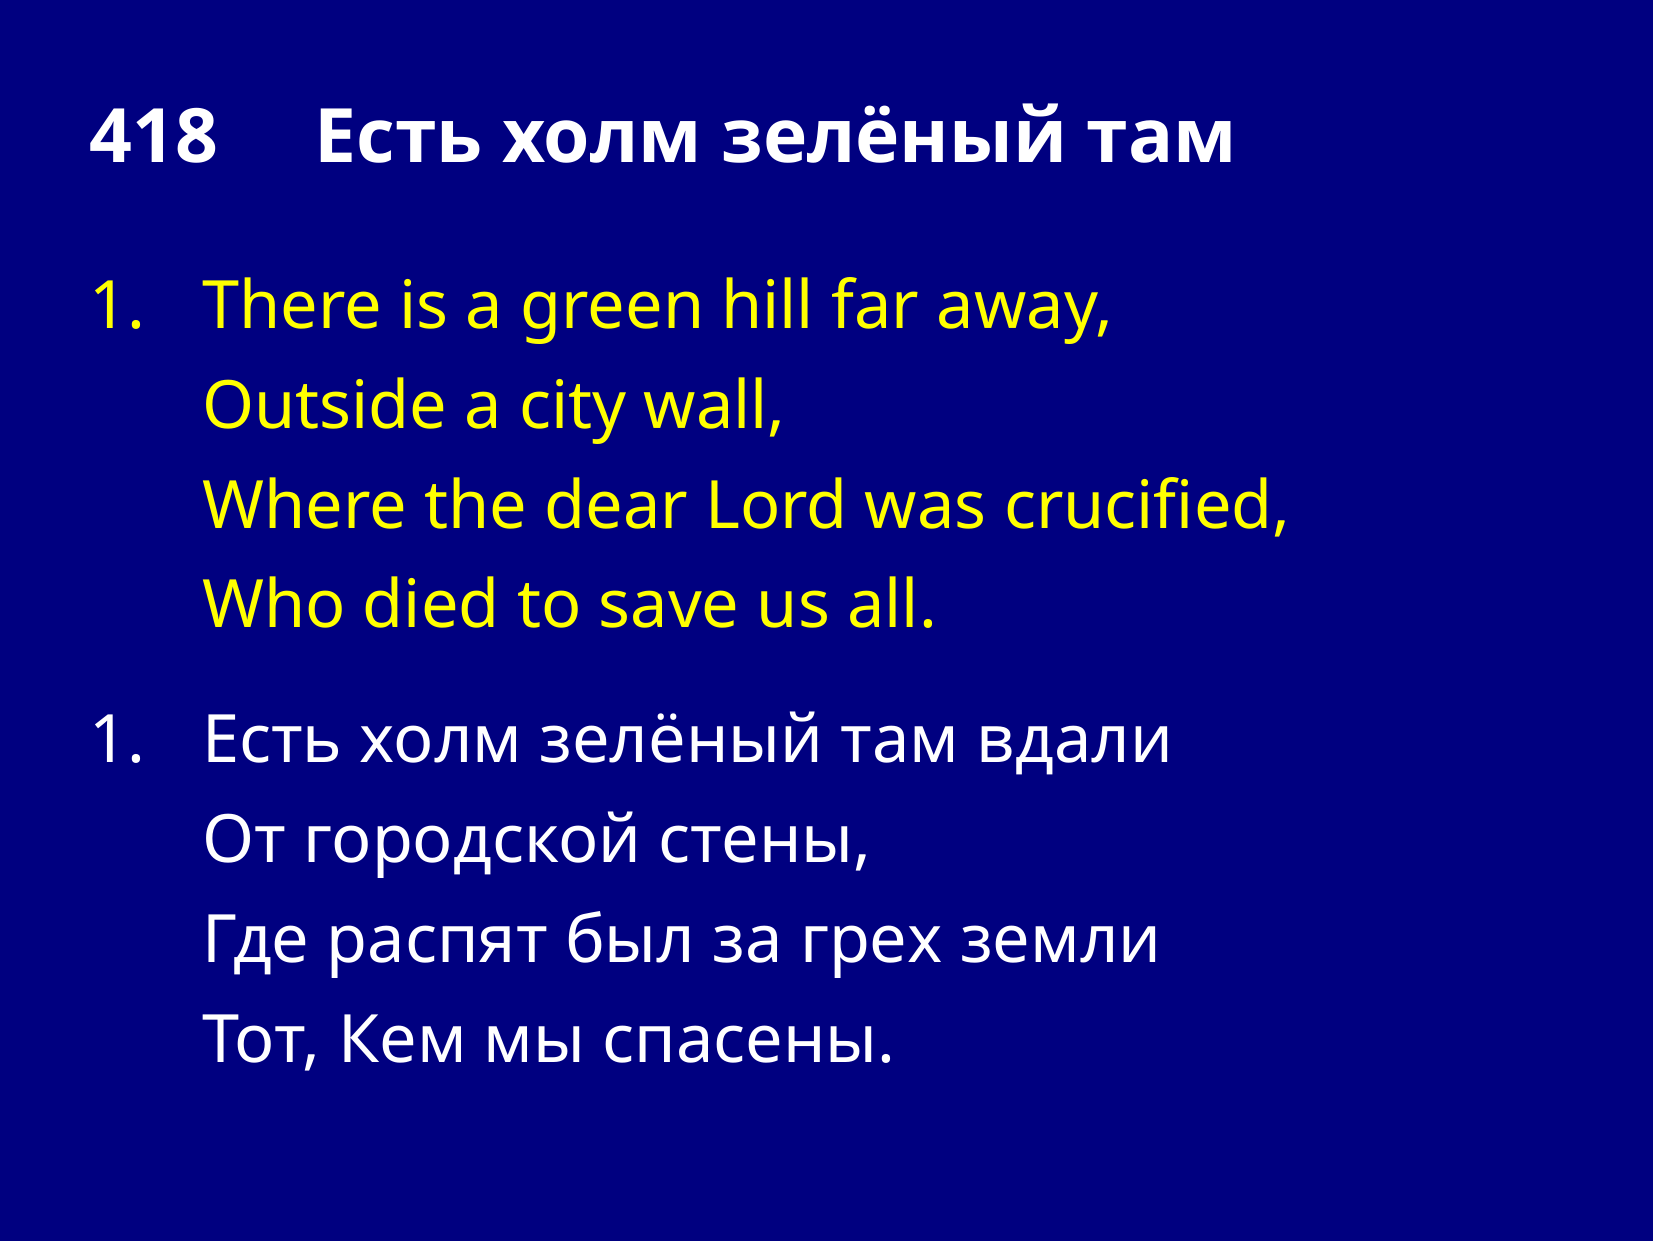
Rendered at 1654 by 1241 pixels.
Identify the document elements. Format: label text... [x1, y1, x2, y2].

text_box 1. Есть холм зелёный там вдали От городской стены, Где распят был за грех земли Тот, Кем мы спасены. [75, 675, 1576, 1163]
text_box 1. There is a green hill far away, Outside a city wall, Where the dear Lord was crucified, Who died to save us all. [75, 188, 1576, 638]
text_box 418 Есть холм зелёный там [75, 75, 1576, 188]
